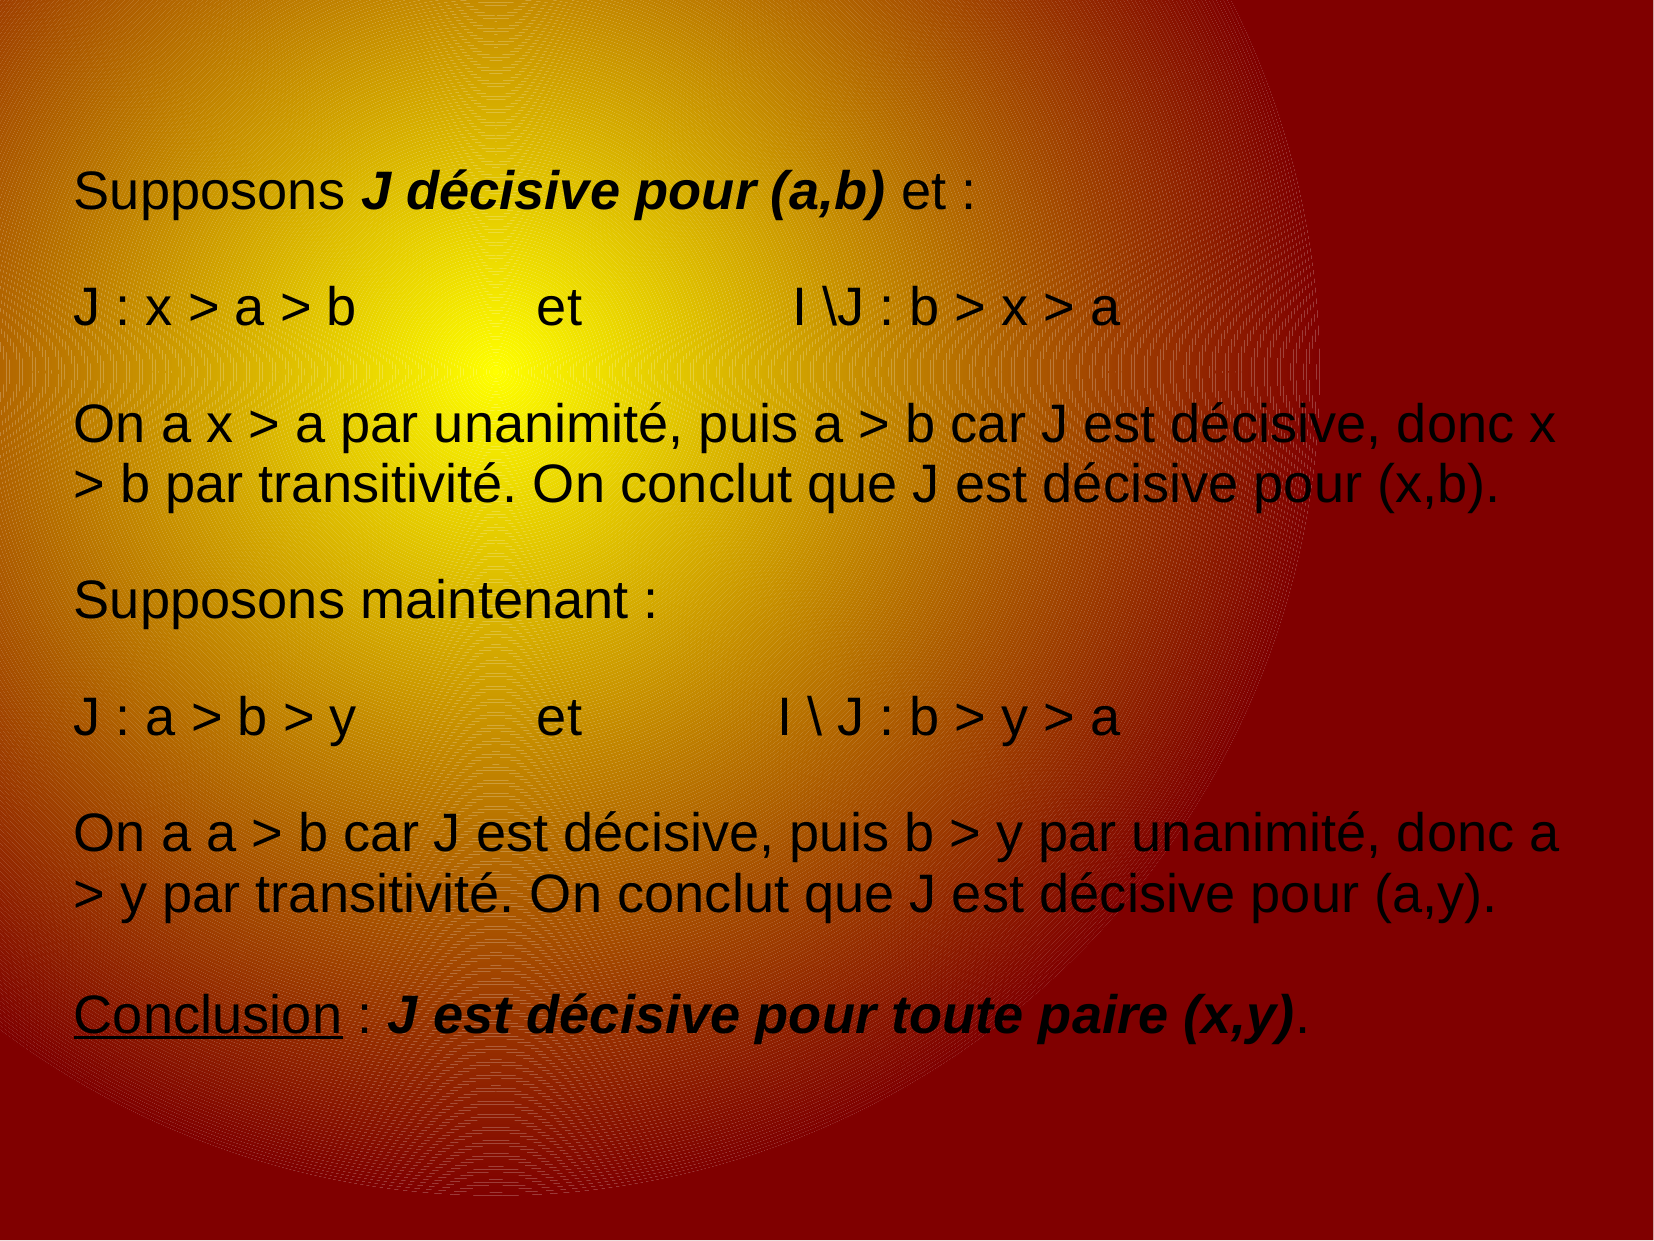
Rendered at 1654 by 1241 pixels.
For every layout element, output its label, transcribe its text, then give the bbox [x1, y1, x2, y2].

text_box Supposons J décisive pour (a,b) et : J : x > a > b et I \J : b > x > a On a x > a par unanimité, puis a > b car J est décisive, donc x > b par transitivité. On conclut que J est décisive pour (x,b). Supposons maintenant : J : a > b > y et I \ J : b > y > a On a a > b car J est décisive, puis b > y par unanimité, donc a > y par transitivité. On conclut que J est décisive pour (a,y). Conclusion : J est décisive pour toute paire (x,y). [59, 153, 1595, 1055]
